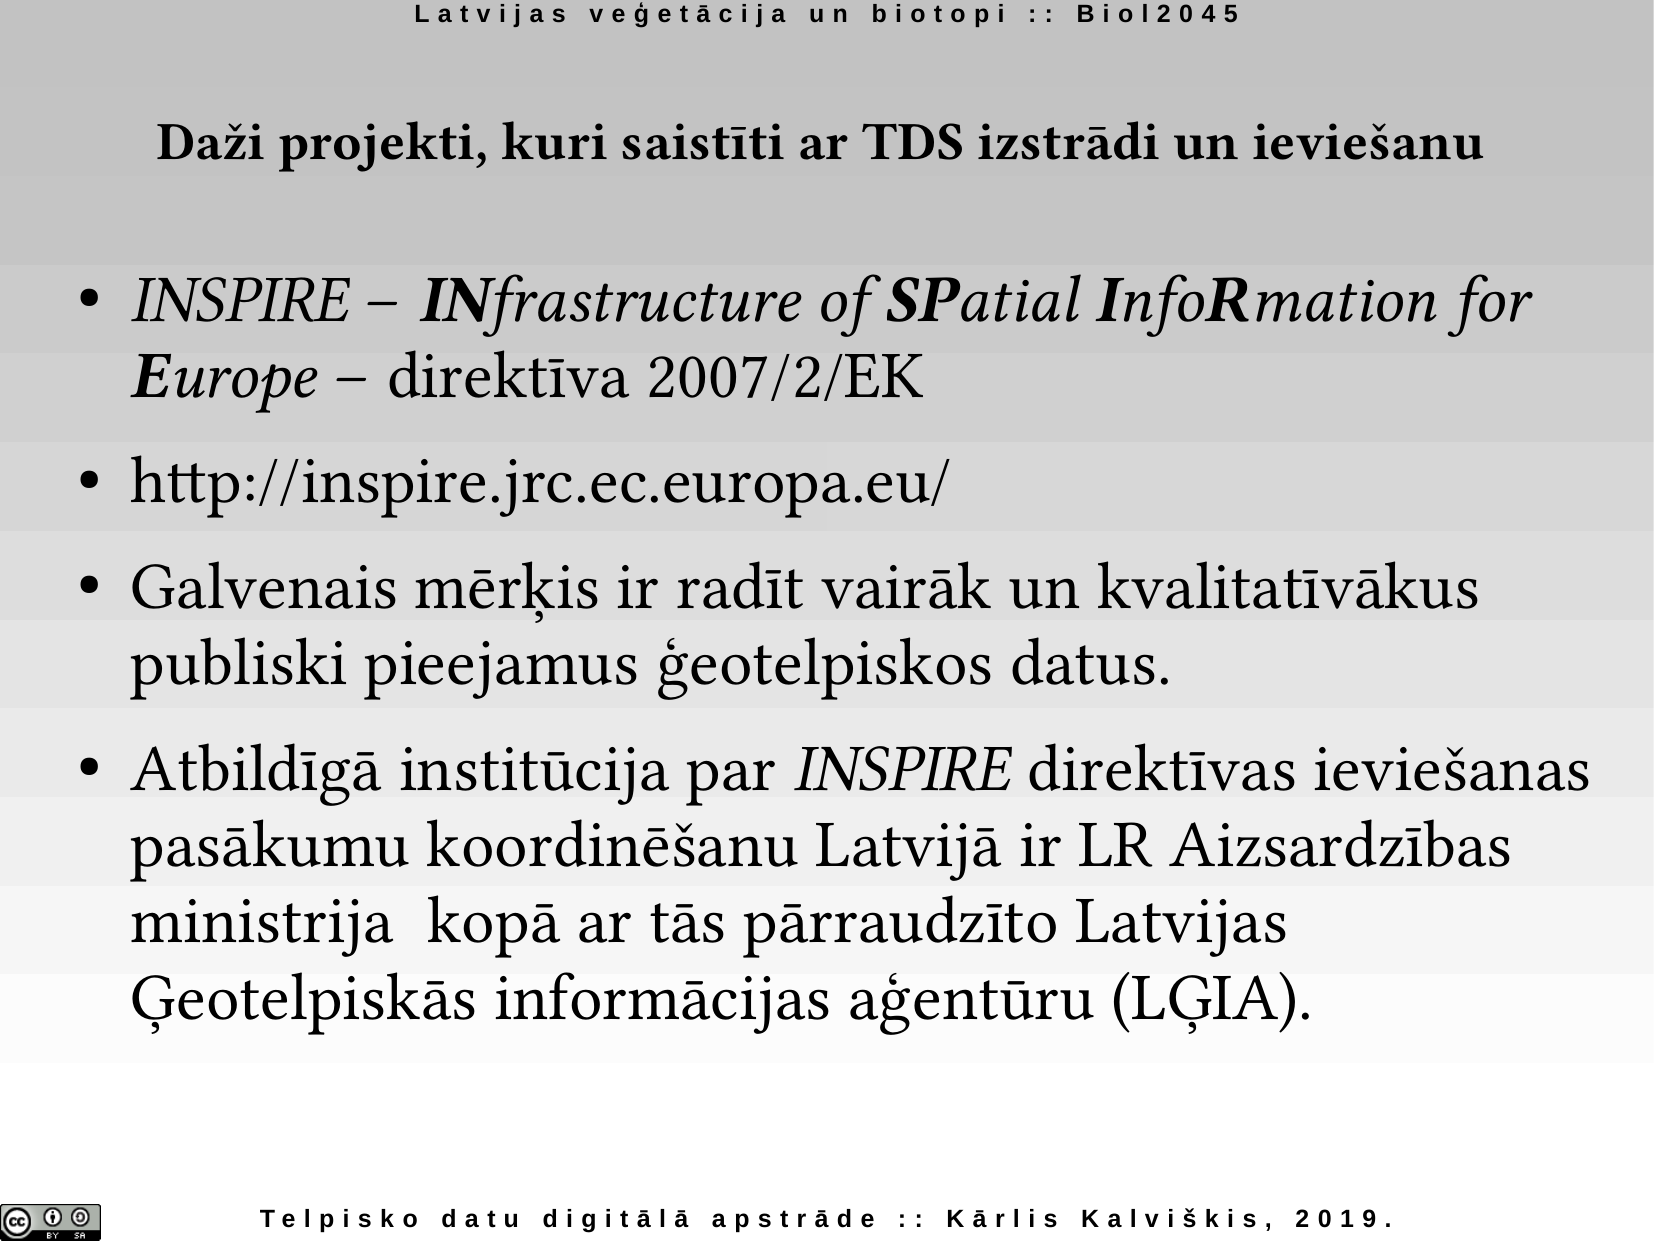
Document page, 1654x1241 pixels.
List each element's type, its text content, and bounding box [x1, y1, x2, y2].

title Daži projekti, kuri saistīti ar TDS izstrādi un ieviešanu [59, 37, 1596, 246]
list INSPIRE – INfrastructure of SPatial InfoRmation for Europe – direktīva 2007/2/EK http://inspire.jrc.ec.europa.eu/ Galvenais mērķis ir radīt vairāk un kvalitatīvākus publiski pieejamus ģeotelpiskos datus. Atbildīgā institūcija par INSPIRE direktīvas ieviešanas pasākumu koordinēšanu Latvijā ir LR Aizsardzības ministrija kopā ar tās pārraudzīto Latvijas Ģeotelpiskās informācijas aģentūru (LĢIA). [59, 261, 1596, 1036]
picture [0, 0, 1654, 1241]
